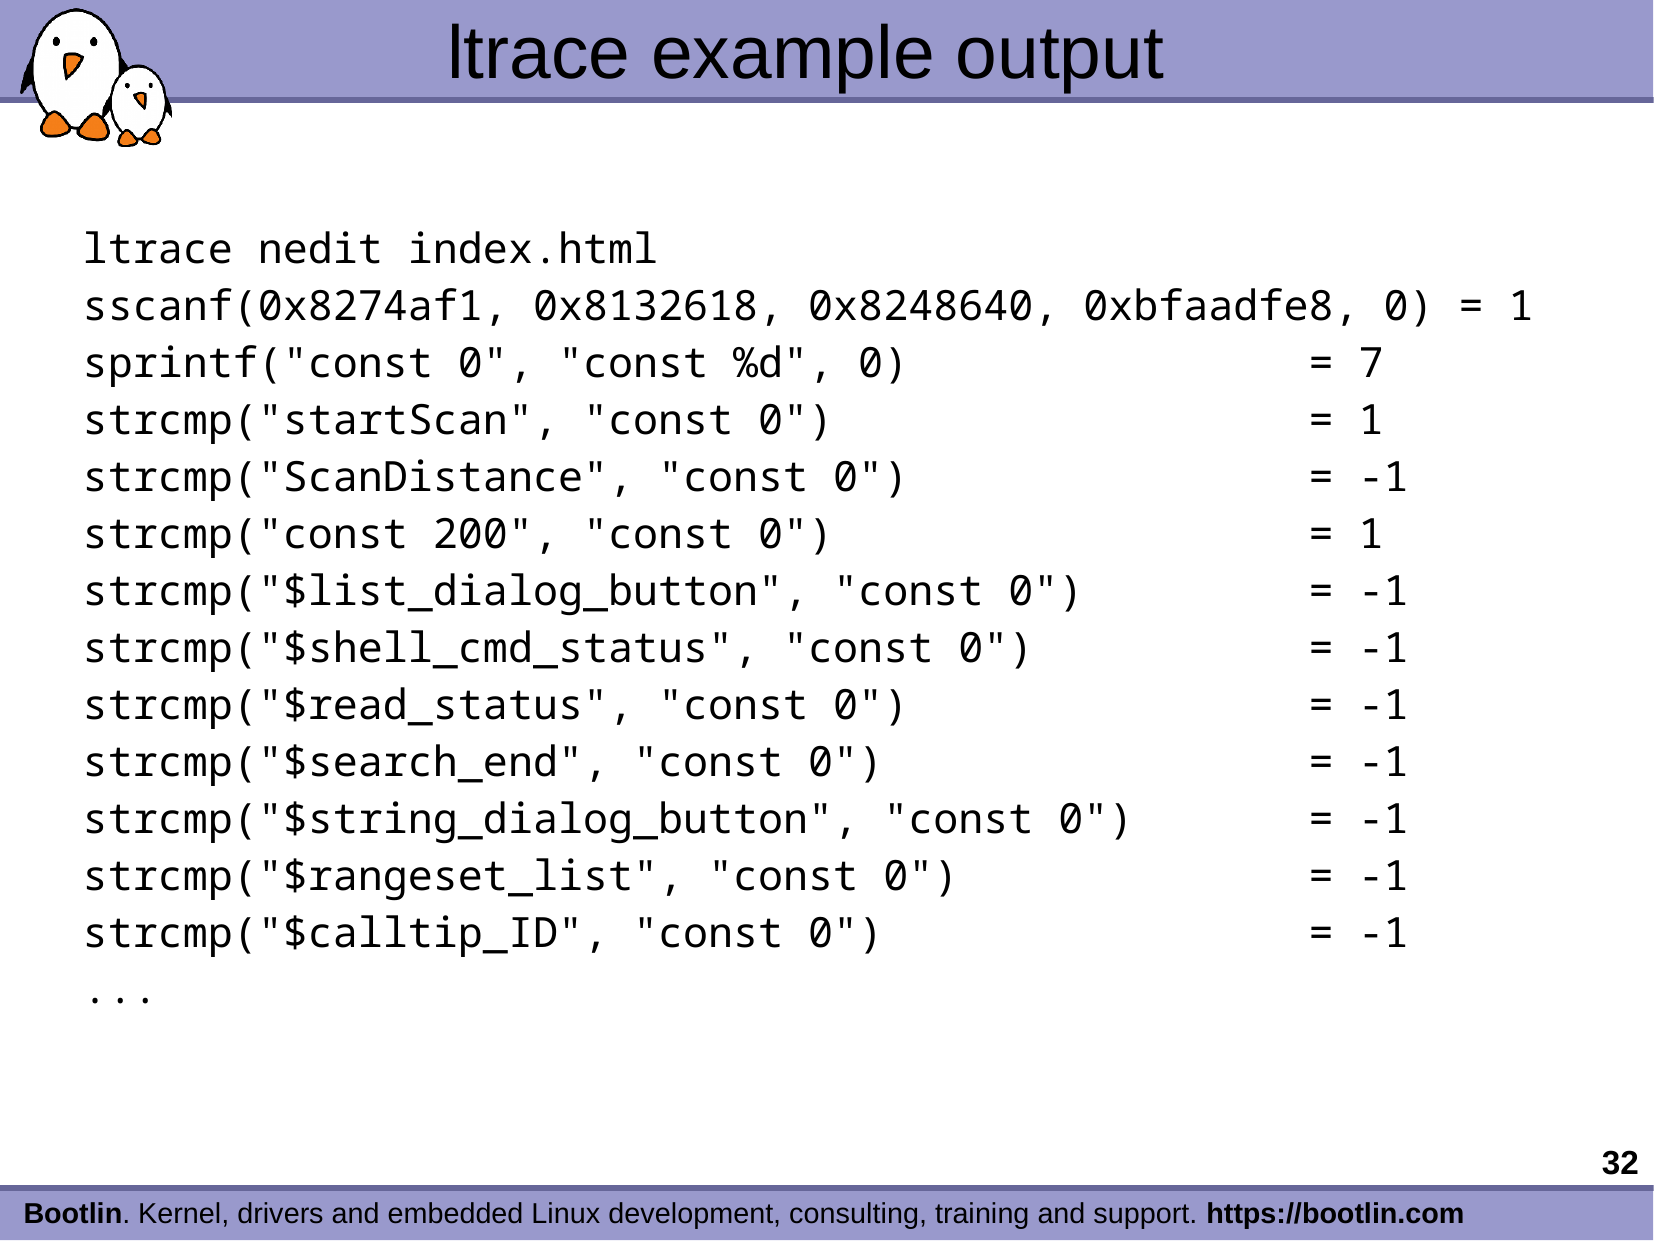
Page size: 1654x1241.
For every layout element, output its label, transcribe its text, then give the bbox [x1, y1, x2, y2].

list ltrace nedit index.html sscanf(0x8274af1, 0x8132618, 0x8248640, 0xbfaadfe8, 0) = 1 sprintf("const 0", "const %d", 0) = 7 strcmp("startScan", "const 0") = 1 strcmp("ScanDistance", "const 0") = -1 strcmp("const 200", "const 0") = 1 strcmp("$list_dialog_button", "const 0") = -1 strcmp("$shell_cmd_status", "const 0") = -1 strcmp("$read_status", "const 0") = -1 strcmp("$search_end", "const 0") = -1 strcmp("$string_dialog_button", "const 0") = -1 strcmp("$rangeset_list", "const 0") = -1 strcmp("$calltip_ID", "const 0") = -1 ... [65, 218, 1563, 1069]
title ltrace example output [60, 0, 1551, 106]
picture [20, 8, 172, 147]
